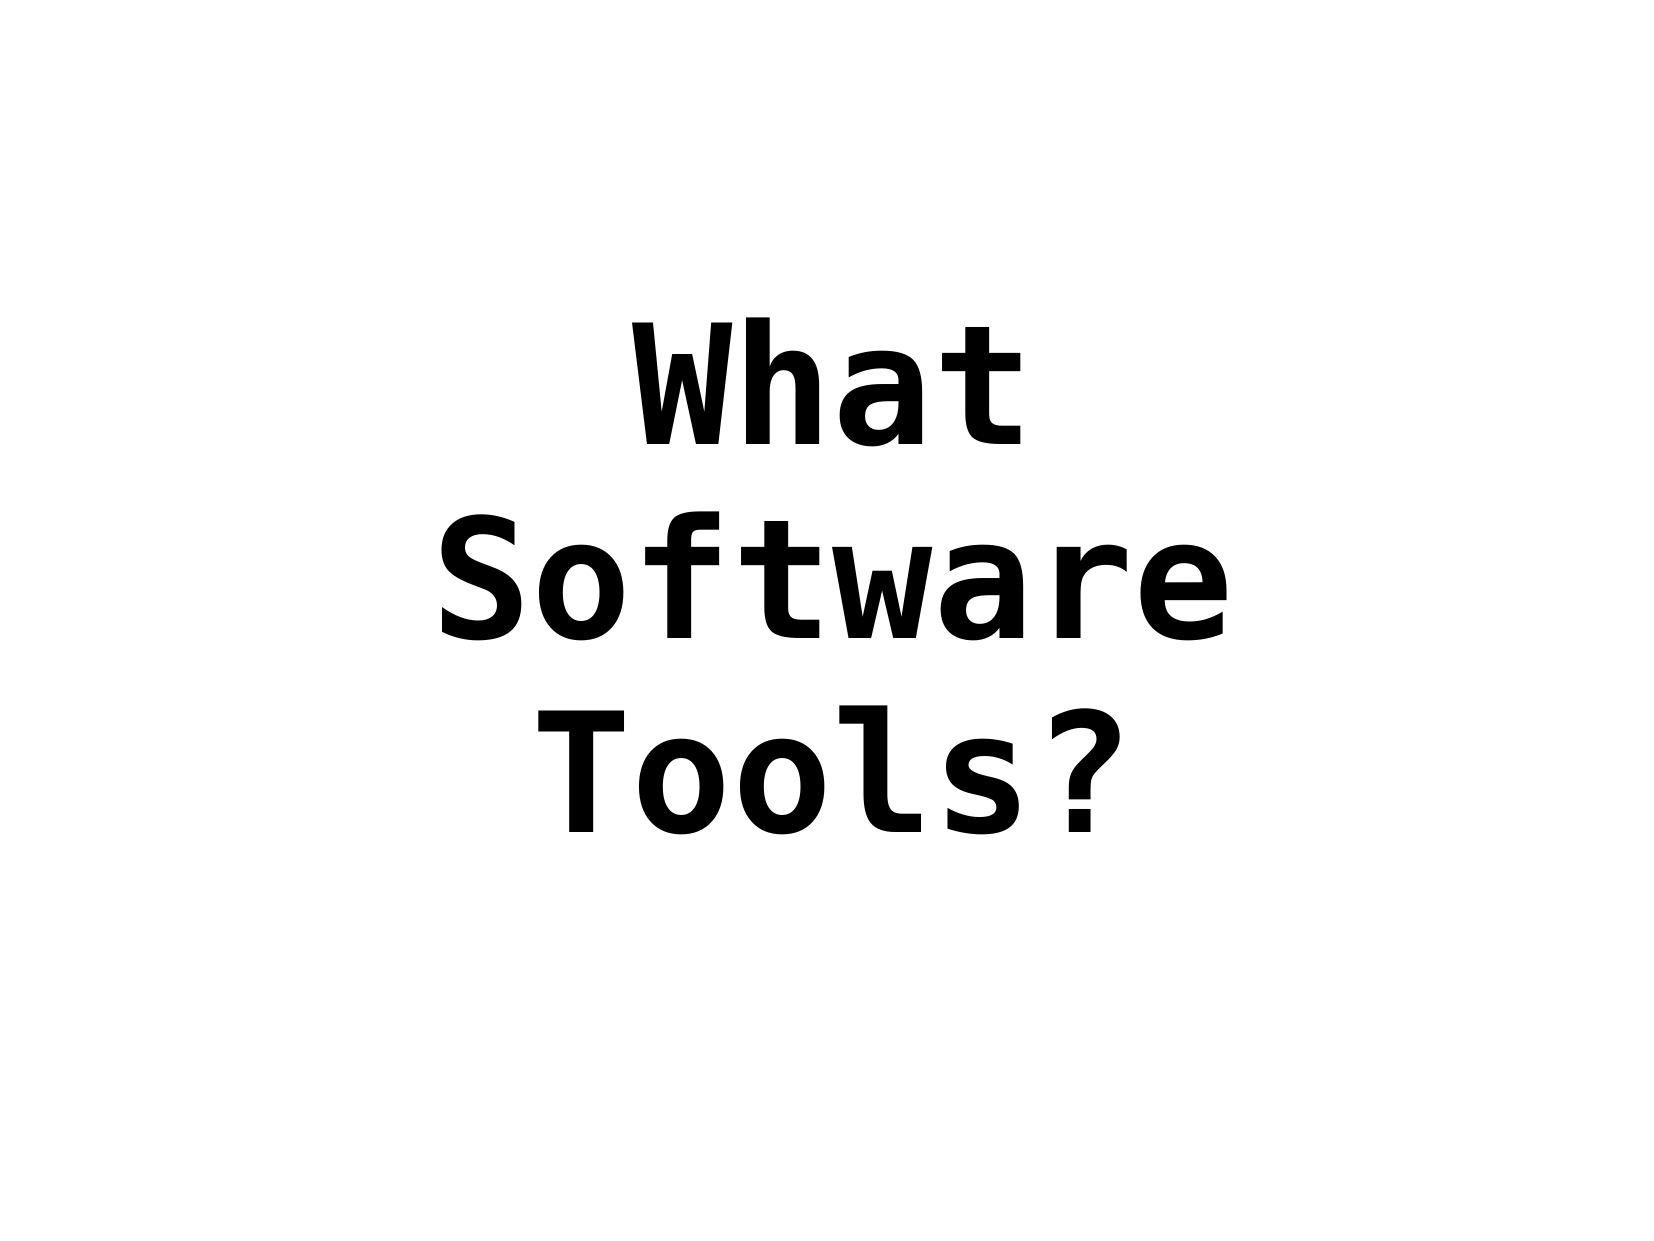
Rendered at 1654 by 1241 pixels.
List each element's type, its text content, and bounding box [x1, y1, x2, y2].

text_box What Software Tools? [233, 289, 1433, 872]
